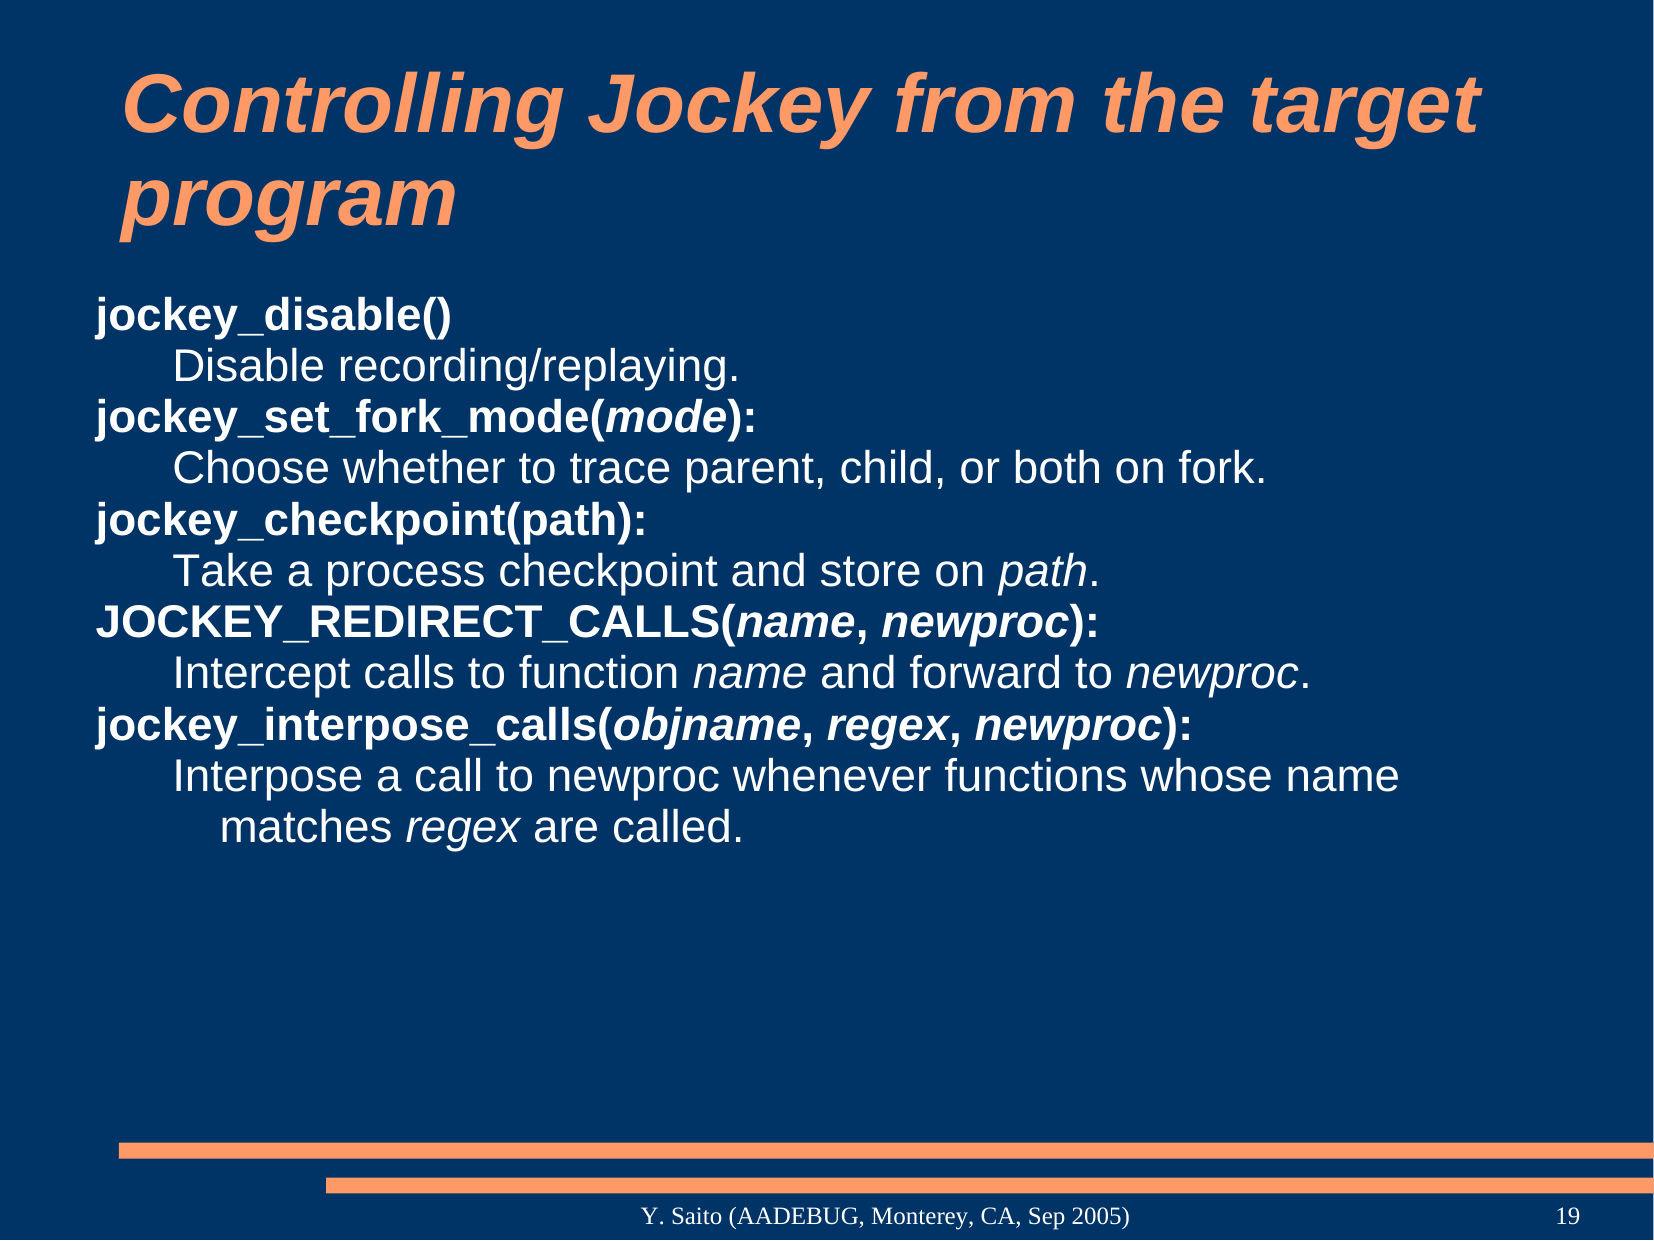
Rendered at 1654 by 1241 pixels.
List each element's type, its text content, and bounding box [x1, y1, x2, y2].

title Controlling Jockey from the target program [121, 46, 1534, 254]
list jockey_disable() Disable recording/replaying. jockey_set_fork_mode(mode): Choose whether to trace parent, child, or both on fork. jockey_checkpoint(path): Take a process checkpoint and store on path. JOCKEY_REDIRECT_CALLS(name, newproc): Intercept calls to function name and forward to newproc. jockey_interpose_calls(objname, regex, newproc): Interpose a call to newproc whenever functions whose name matches regex are called. [77, 288, 1517, 1132]
